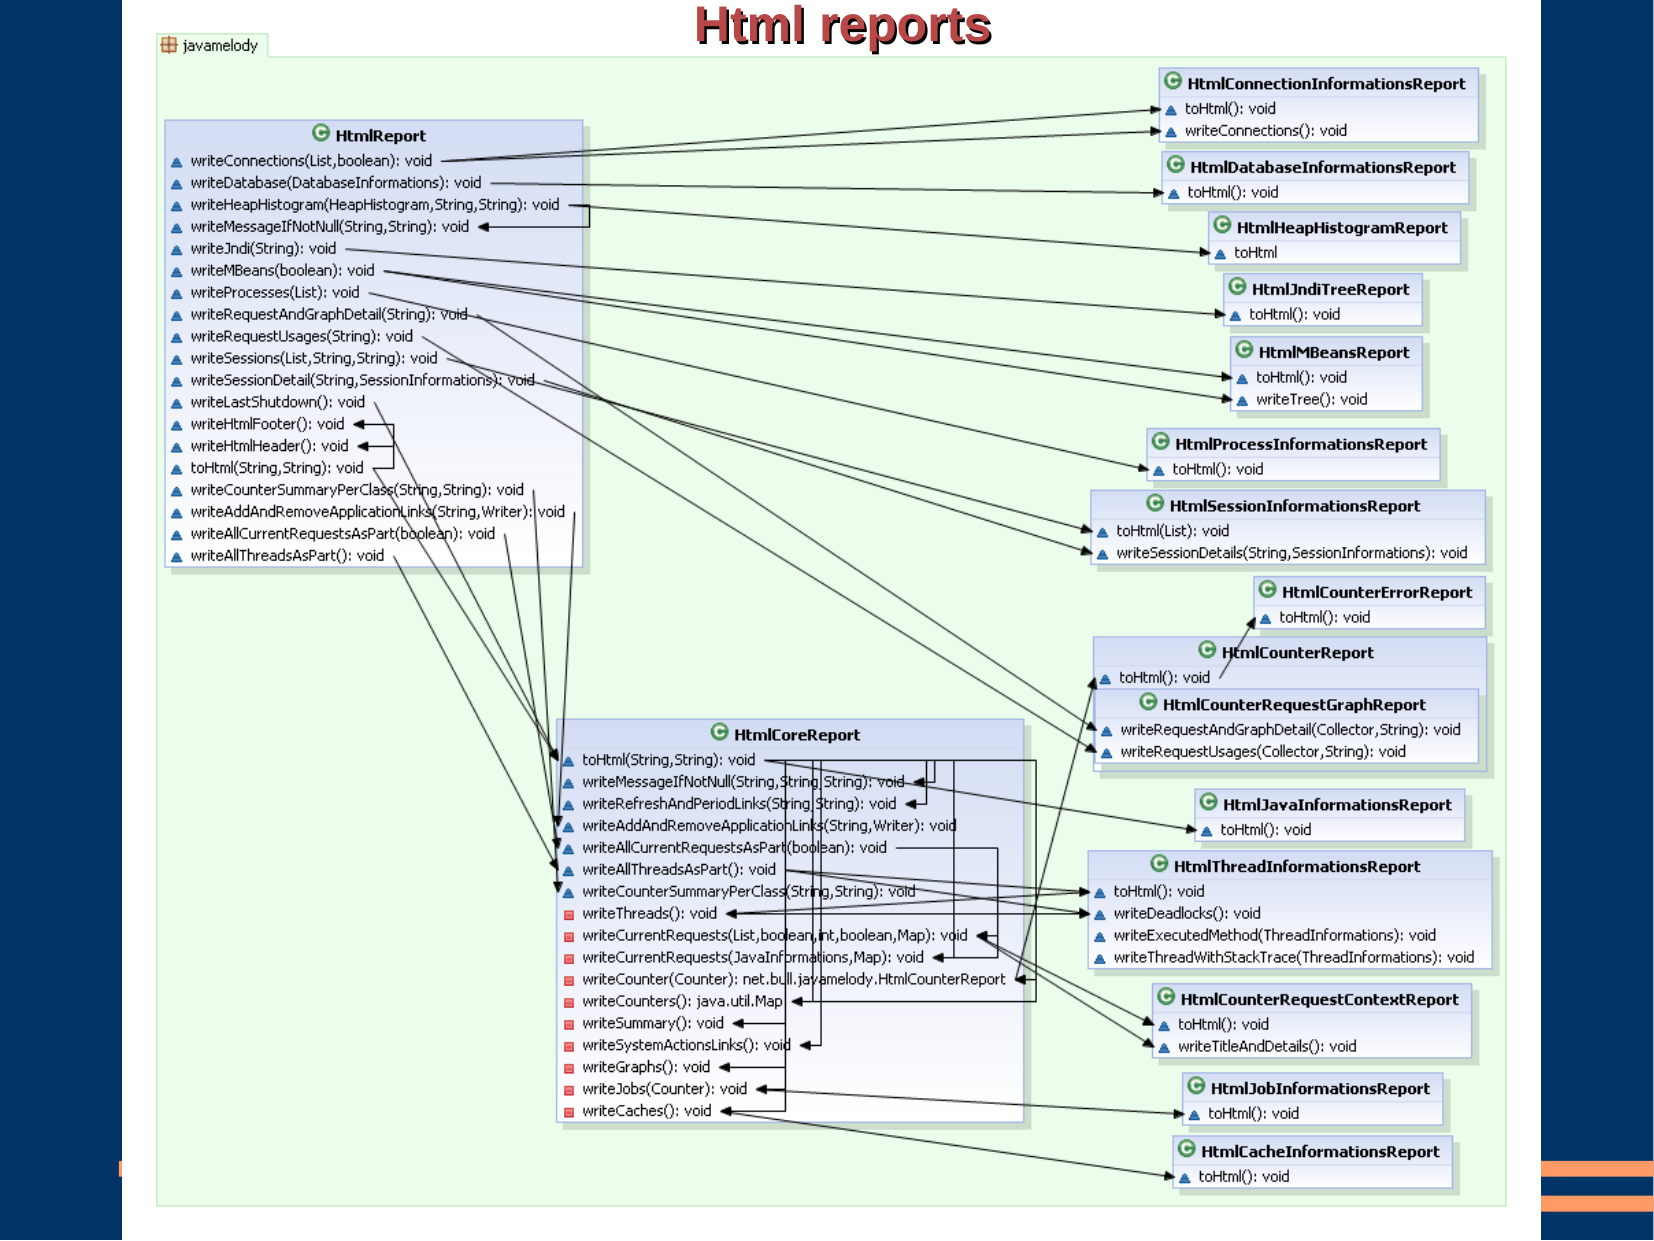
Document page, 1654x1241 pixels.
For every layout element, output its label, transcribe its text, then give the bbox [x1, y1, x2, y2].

text_box Html reports [679, 0, 1020, 148]
picture [122, 0, 1541, 1241]
